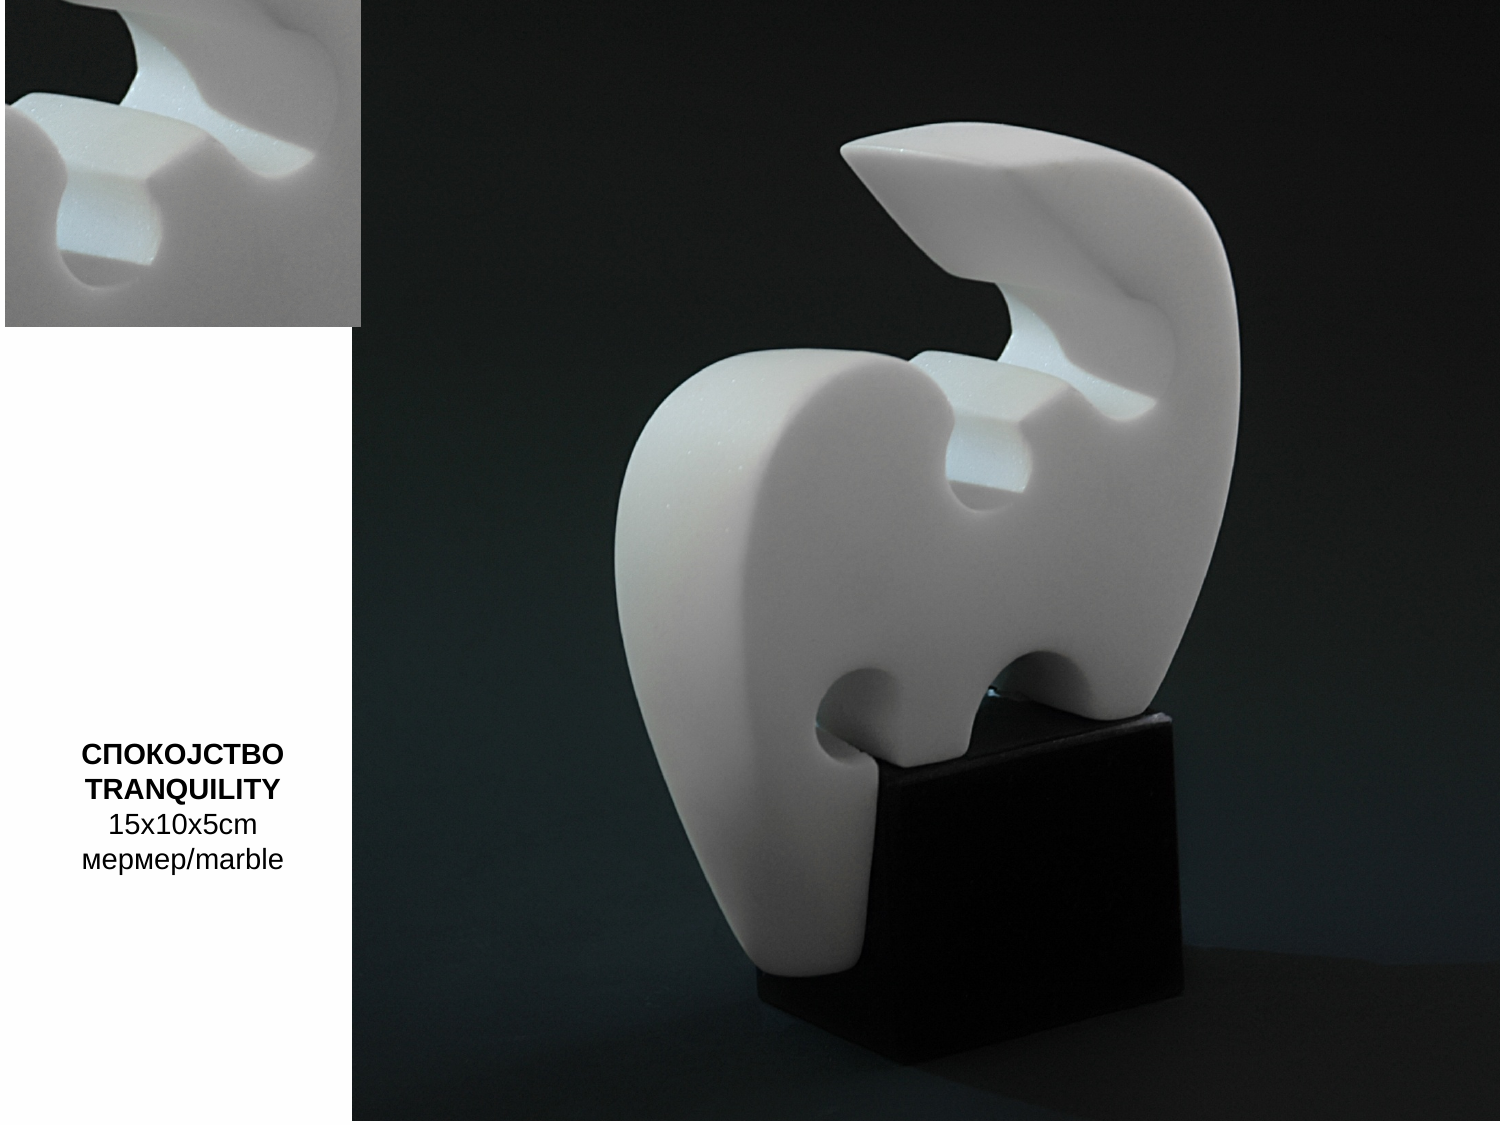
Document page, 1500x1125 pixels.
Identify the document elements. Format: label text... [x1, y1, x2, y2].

picture [5, 0, 1500, 1121]
text_box Спокојство Tranquility 15x10x5cm мермер/marble [29, 727, 337, 885]
